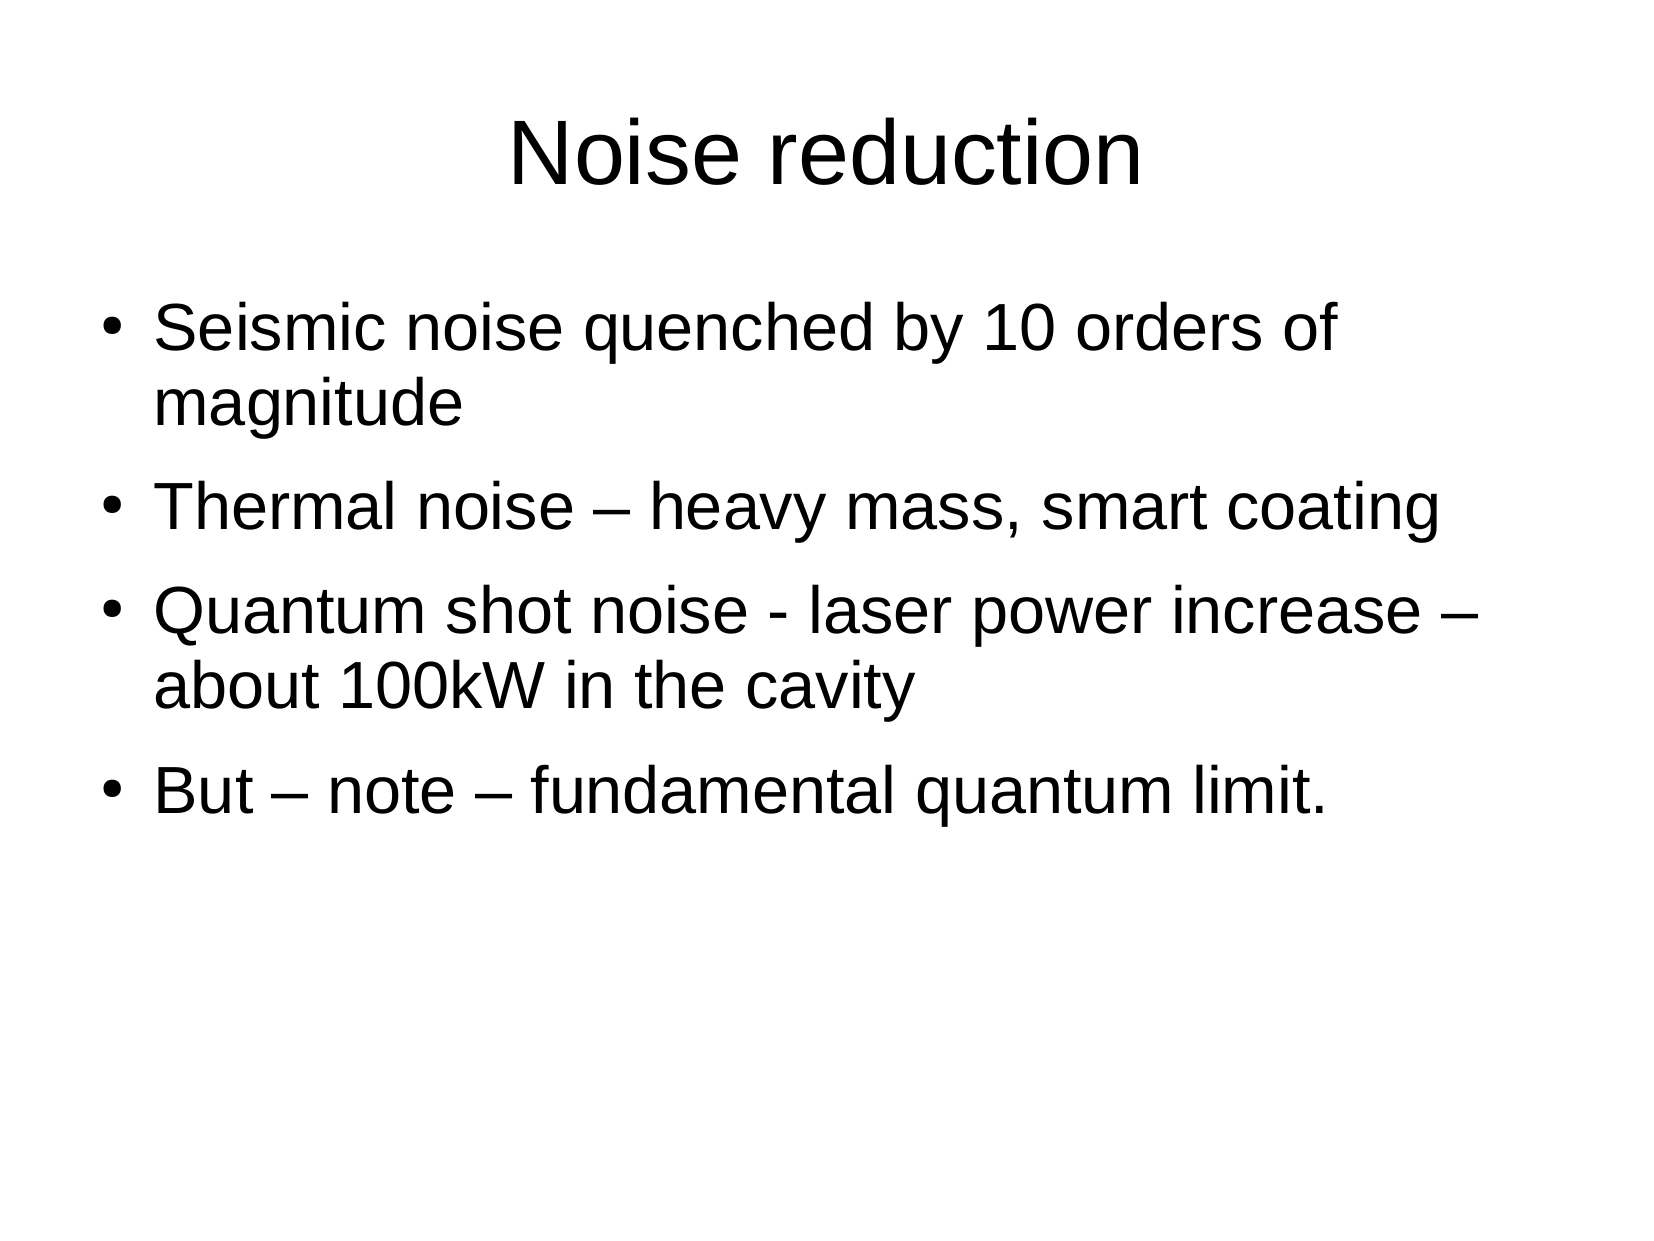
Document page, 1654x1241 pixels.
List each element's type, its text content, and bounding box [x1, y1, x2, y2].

title Noise reduction [82, 49, 1571, 257]
list Seismic noise quenched by 10 orders of magnitude Thermal noise – heavy mass, smart coating Quantum shot noise - laser power increase – about 100kW in the cavity But – note – fundamental quantum limit. [82, 290, 1571, 1010]
